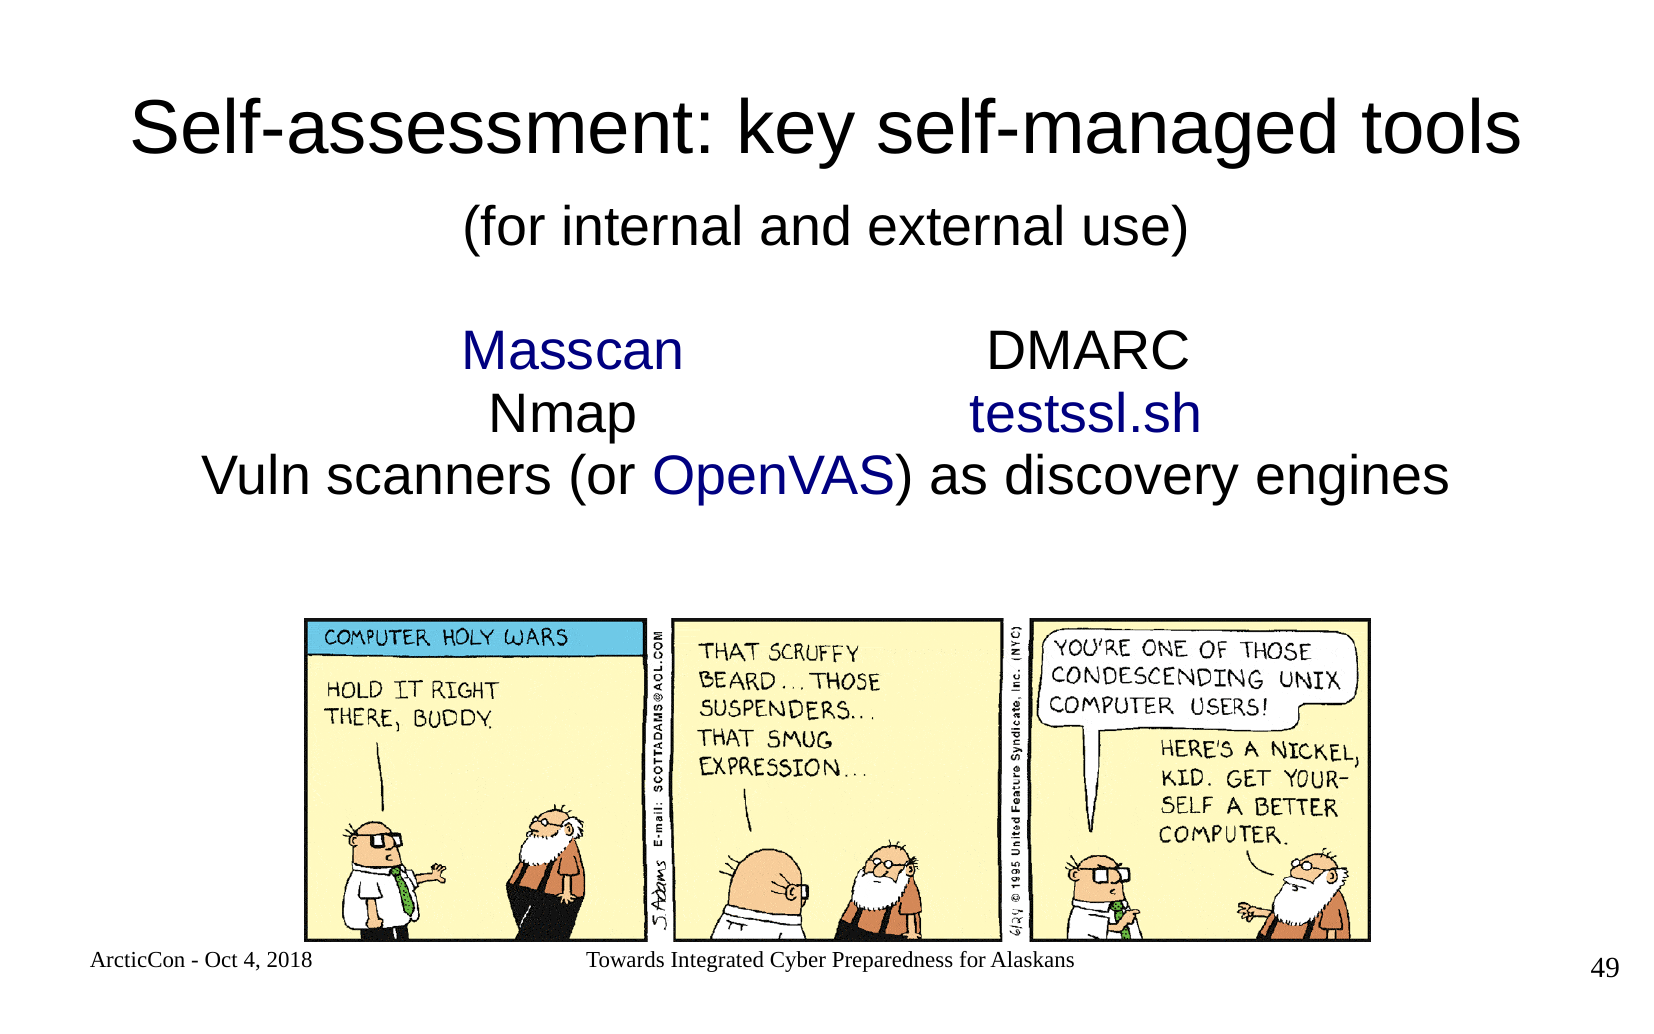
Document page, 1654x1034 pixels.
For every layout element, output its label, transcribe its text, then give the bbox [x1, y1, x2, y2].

text_box <number> [1560, 951, 1621, 1023]
title Self-assessment: key self-managed tools [82, 41, 1571, 195]
picture [304, 618, 1371, 943]
subtitle (for internal and external use) Masscan DMARC Nmap testssl.sh Vuln scanners (or OpenVAS) as discovery engines [82, 195, 1571, 986]
